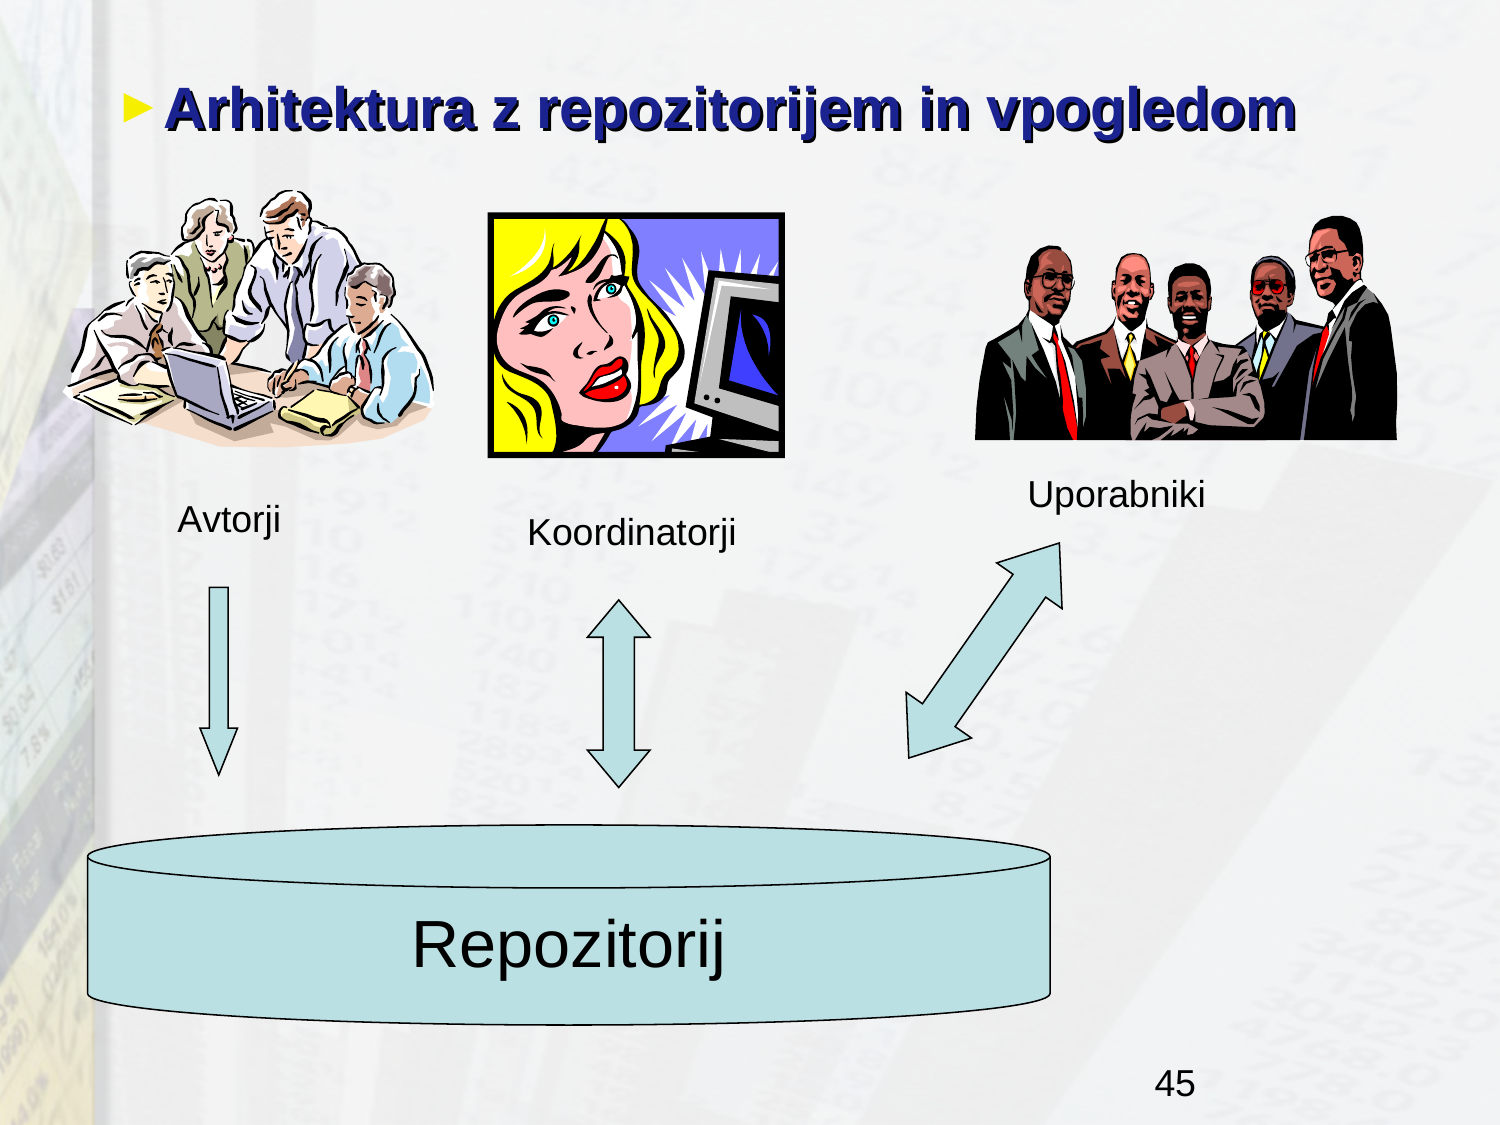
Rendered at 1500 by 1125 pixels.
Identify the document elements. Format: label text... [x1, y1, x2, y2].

text_box Repozitorij [87, 824, 1051, 1026]
text_box [199, 587, 238, 775]
picture [0, 0, 1500, 1125]
text_box Koordinatorji [512, 499, 801, 561]
text_box [587, 599, 651, 788]
list Arhitektura z repozitorijem in vpogledom [100, 62, 1447, 163]
text_box Uporabniki [1012, 462, 1350, 523]
text_box [906, 542, 1063, 759]
text_box Avtorji [162, 487, 338, 548]
